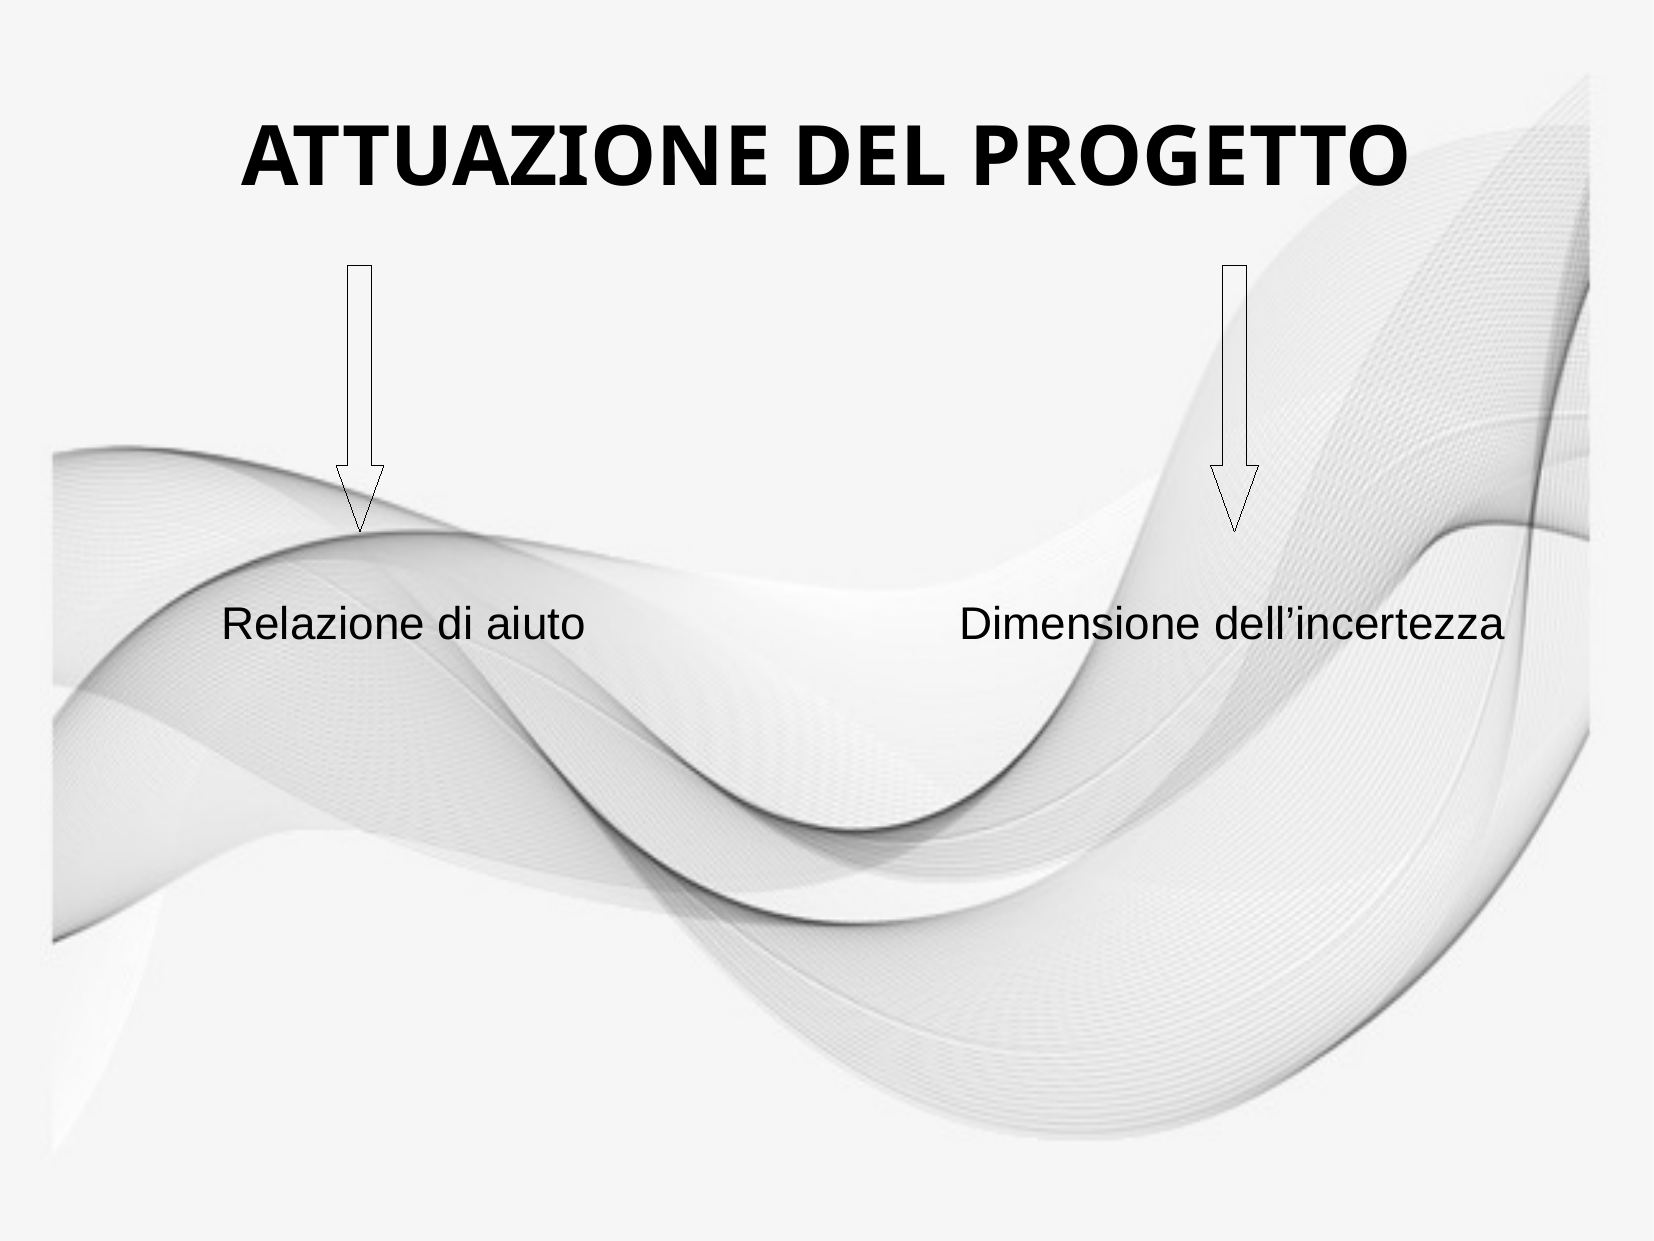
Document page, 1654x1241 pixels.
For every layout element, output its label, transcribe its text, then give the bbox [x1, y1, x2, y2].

title ATTUAZIONE DEL PROGETTO [82, 49, 1571, 257]
picture [0, 0, 1654, 1241]
text_box Dimensione dell’incertezza [944, 590, 1565, 708]
text_box Relazione di aiuto [206, 590, 621, 657]
